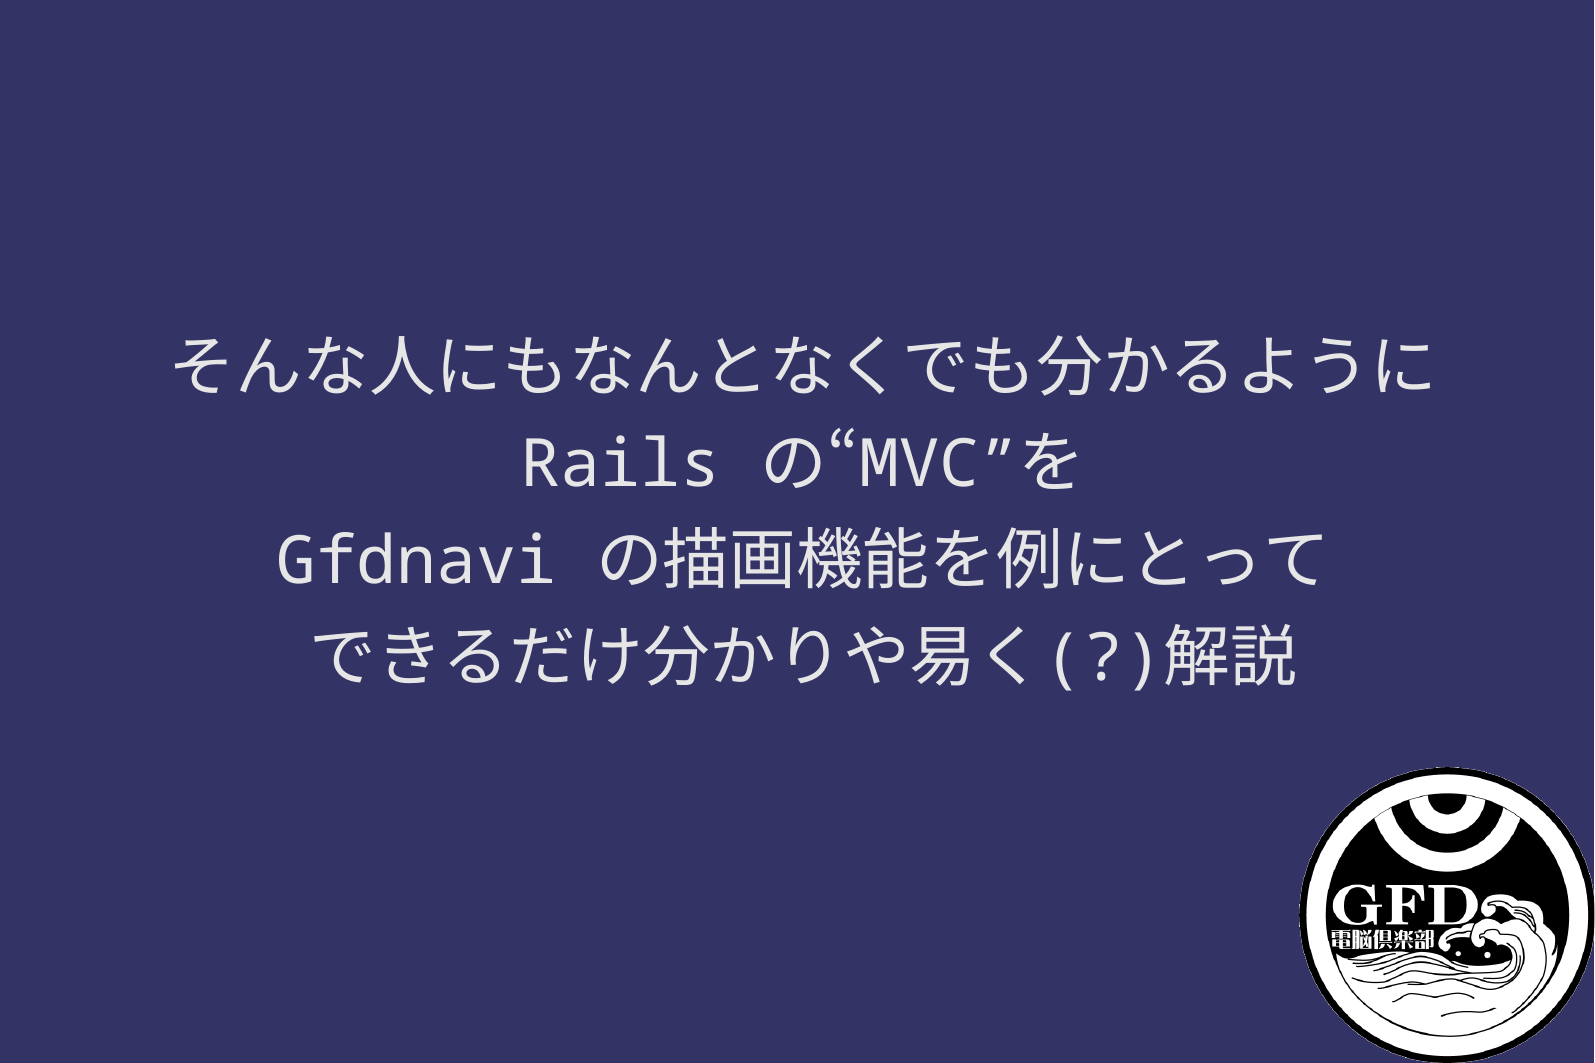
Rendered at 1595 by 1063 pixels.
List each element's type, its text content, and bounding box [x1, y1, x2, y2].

picture [1299, 767, 1595, 1063]
list そんな人にもなんとなくでも分かるように Rails の“MVC”を Gfdnavi の描画機能を例にとって できるだけ分かりや易く(?)解説 [147, 312, 1447, 968]
